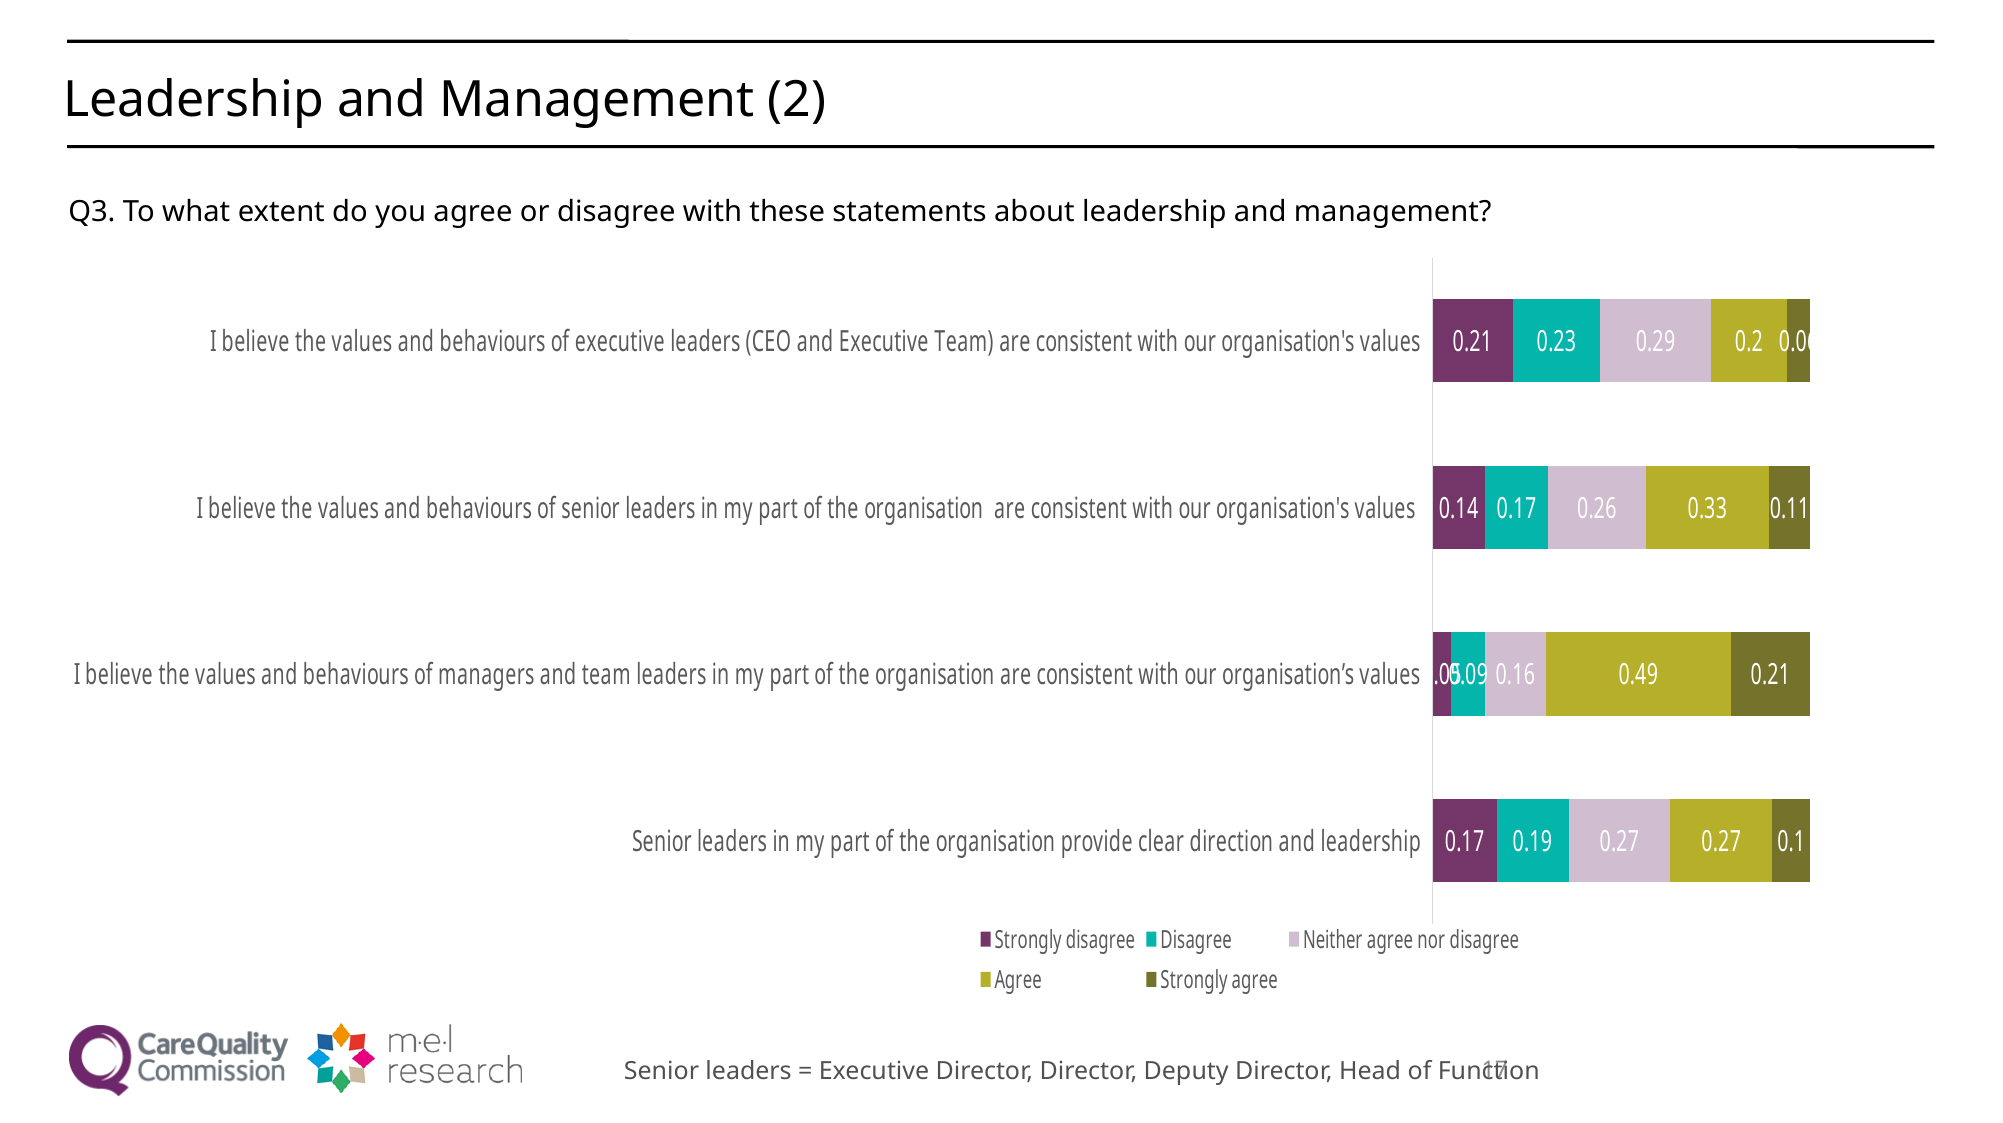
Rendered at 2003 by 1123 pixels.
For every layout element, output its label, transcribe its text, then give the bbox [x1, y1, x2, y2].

text_box Senior leaders = Executive Director, Director, Deputy Director, Head of Function [608, 1042, 1626, 1088]
picture [307, 1023, 522, 1093]
slide_number 17 [1466, 1039, 1934, 1100]
title Leadership and Management (2) [63, 47, 1931, 135]
picture [67, 1023, 291, 1099]
text_box Q3. To what extent do you agree or disagree with these statements about leadership and management? [68, 184, 1586, 227]
chart [73, 218, 1846, 1003]
